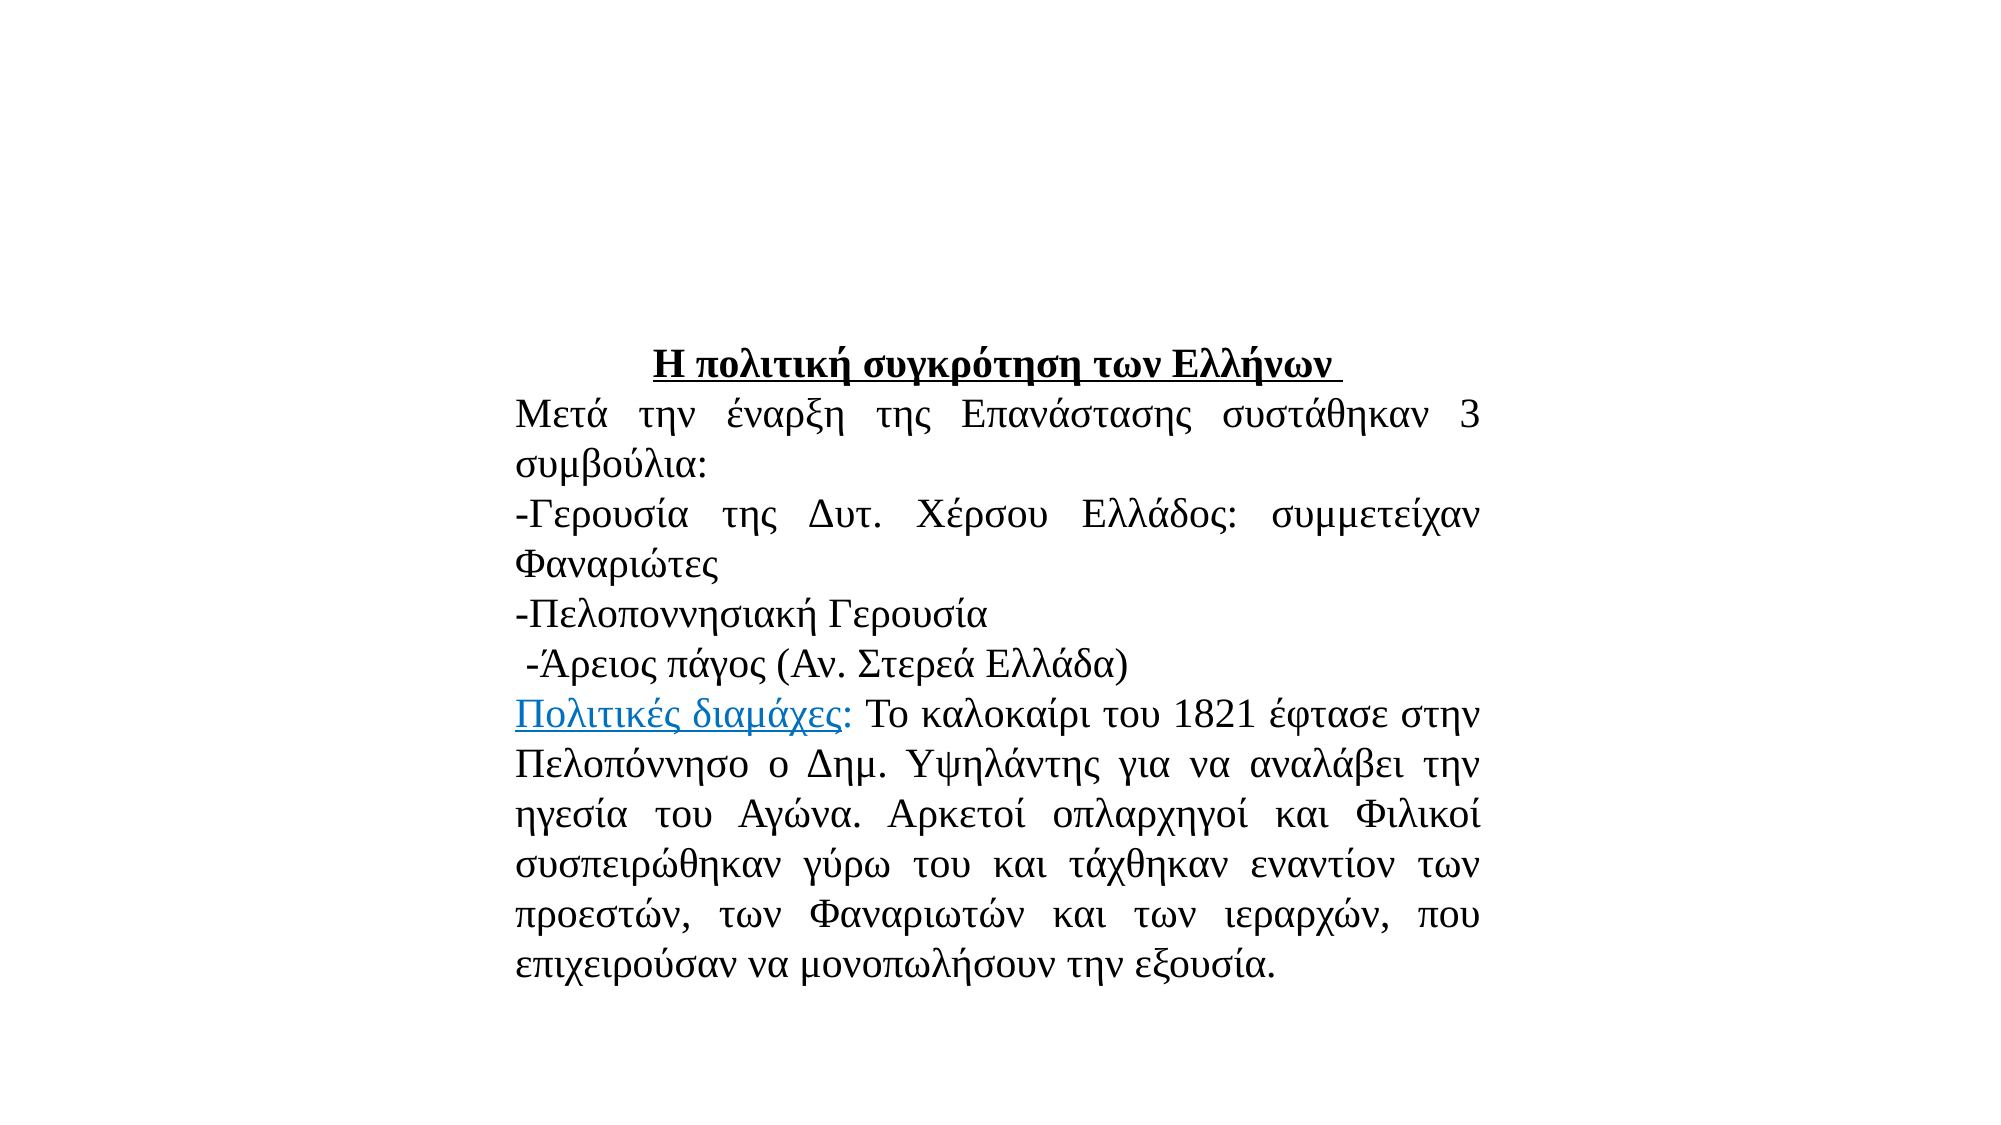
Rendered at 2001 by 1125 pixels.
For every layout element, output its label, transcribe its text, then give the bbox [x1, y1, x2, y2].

text_box H πολιτική συγκρότηση των Ελλήνων Μετά την έναρξη της Επανάστασης συστάθηκαν 3 συμβούλια: -Γερουσία της Δυτ. Χέρσου Ελλάδος: συμμετείχαν Φαναριώτες -Πελοποννησιακή Γερουσία -Άρειος πάγος (Αν. Στερεά Ελλάδα) Πολιτικές διαμάχες: Το καλοκαίρι του 1821 έφτασε στην Πελοπόννησο ο Δημ. Υψηλάντης για να αναλάβει την ηγεσία του Αγώνα. Αρκετοί οπλαρχηγοί και Φιλικοί συσπειρώθηκαν γύρω του και τάχθηκαν εναντίον των προεστών, των Φαναριωτών και των ιεραρχών, που επιχειρούσαν να μονοπωλήσουν την εξουσία. [500, 328, 1501, 1000]
